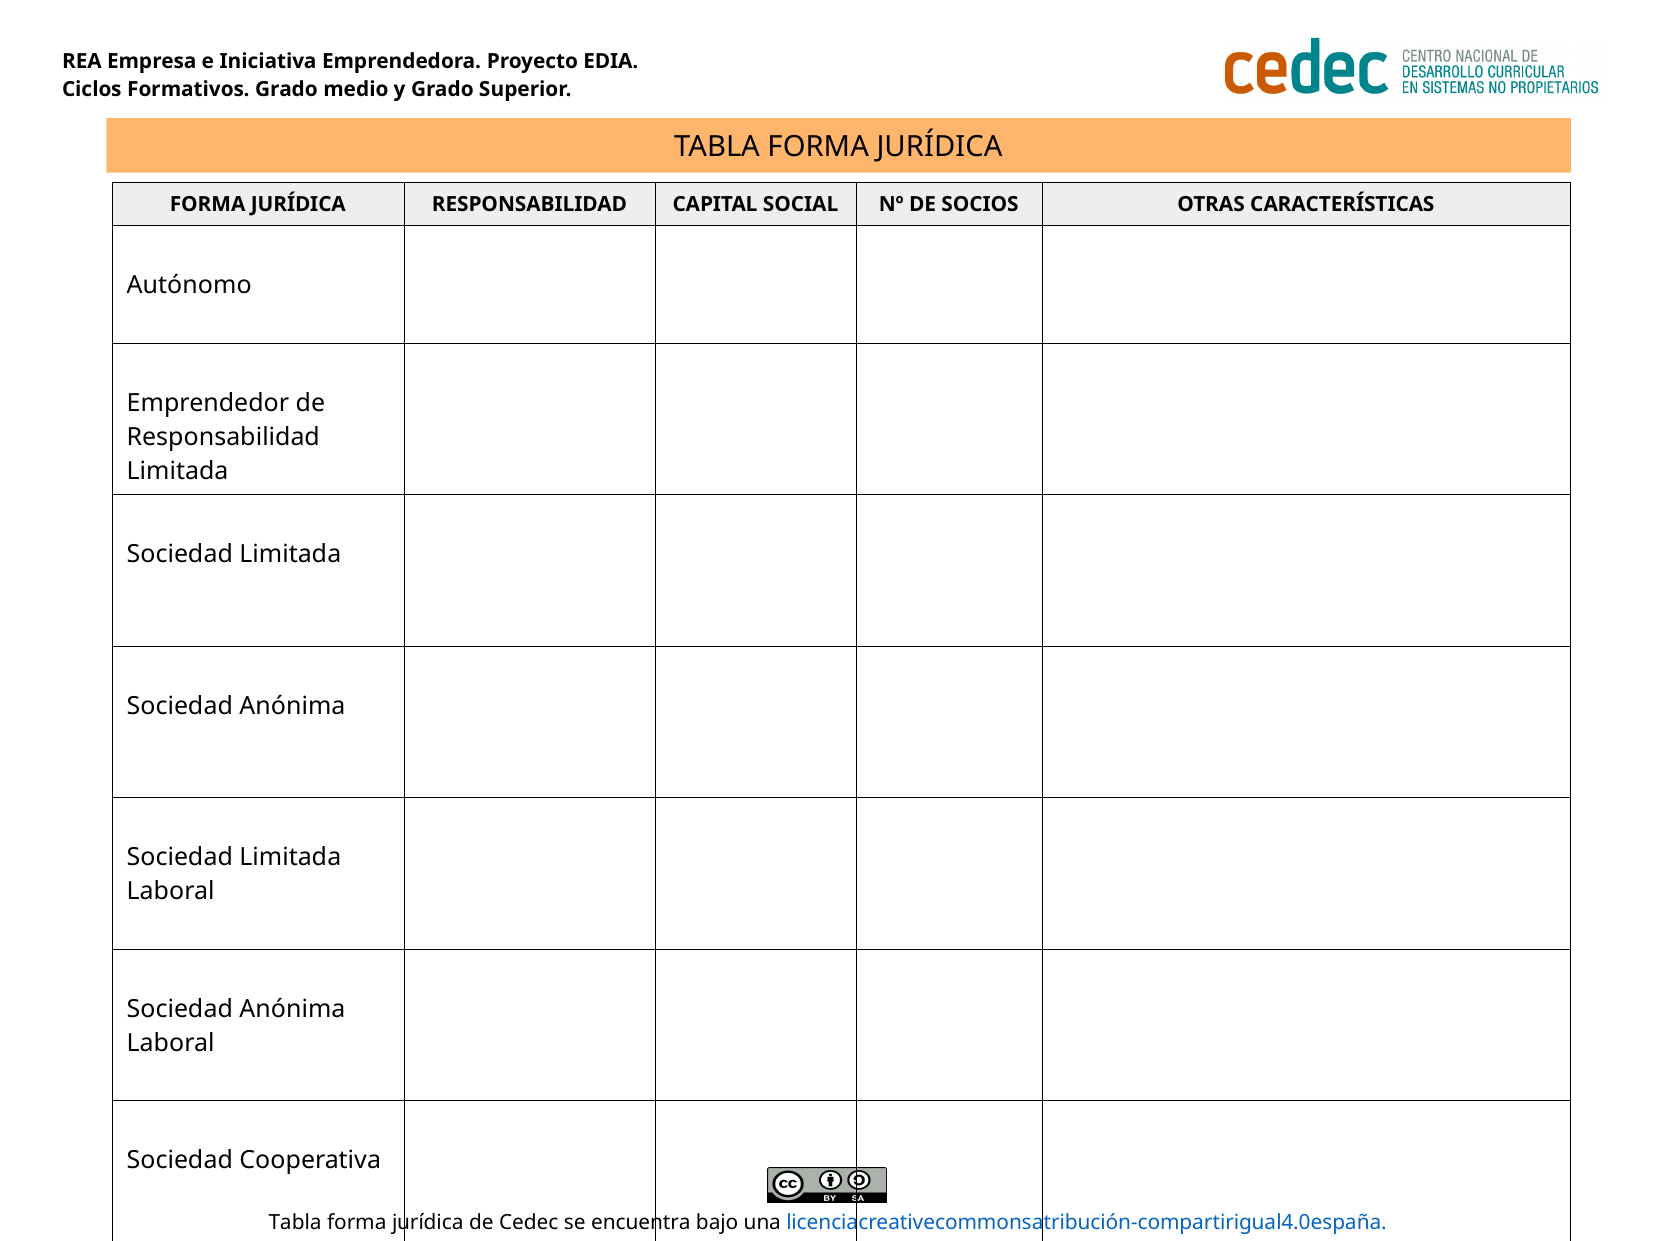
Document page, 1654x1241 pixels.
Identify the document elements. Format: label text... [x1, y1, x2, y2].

table_cell [857, 798, 1042, 949]
table_cell [656, 495, 856, 646]
text_box REA Empresa e Iniciativa Emprendedora. Proyecto EDIA. Ciclos Formativos. Grado medio y Grado Superior. [47, 39, 654, 110]
table_cell Sociedad Limitada [113, 495, 404, 646]
picture [1222, 35, 1607, 105]
table_cell [405, 950, 655, 1100]
table_cell Autónomo [113, 226, 404, 343]
table_cell [656, 1101, 856, 1241]
table_cell [405, 1101, 655, 1241]
table_cell [857, 344, 1042, 494]
table_cell Sociedad Limitada Laboral [113, 798, 404, 949]
table_cell [1043, 647, 1570, 797]
table_cell Sociedad Anónima [113, 647, 404, 797]
table_cell [656, 798, 856, 949]
table_cell [405, 647, 655, 797]
table_cell [857, 950, 1042, 1100]
table_cell [1043, 1101, 1570, 1241]
table_cell [656, 226, 856, 343]
text_box TABLA FORMA JURÍDICA [106, 118, 1571, 166]
table_cell [1043, 798, 1570, 949]
table_cell Sociedad Cooperativa [113, 1101, 404, 1241]
table_header RESPONSABILIDAD [405, 183, 655, 225]
table_cell [405, 798, 655, 949]
table_cell [857, 647, 1042, 797]
table_header CAPITAL SOCIAL [656, 183, 856, 225]
table_cell [1043, 495, 1570, 646]
table_cell [405, 344, 655, 494]
table_cell Sociedad Anónima Laboral [113, 950, 404, 1100]
table_cell [405, 495, 655, 646]
table_cell [656, 344, 856, 494]
table_cell [857, 226, 1042, 343]
table_cell [405, 226, 655, 343]
table_cell [656, 647, 856, 797]
table_cell [1043, 950, 1570, 1100]
table_header OTRAS CARACTERÍSTICAS [1043, 183, 1570, 225]
table_cell [857, 495, 1042, 646]
table_header Nº DE SOCIOS [857, 183, 1042, 225]
table_cell [656, 950, 856, 1100]
table_cell [1043, 344, 1570, 494]
table_cell [857, 1101, 1042, 1241]
table_cell Emprendedor de Responsabilidad Limitada [113, 344, 404, 494]
table_cell [1043, 226, 1570, 343]
table_header FORMA JURÍDICA [113, 183, 404, 225]
